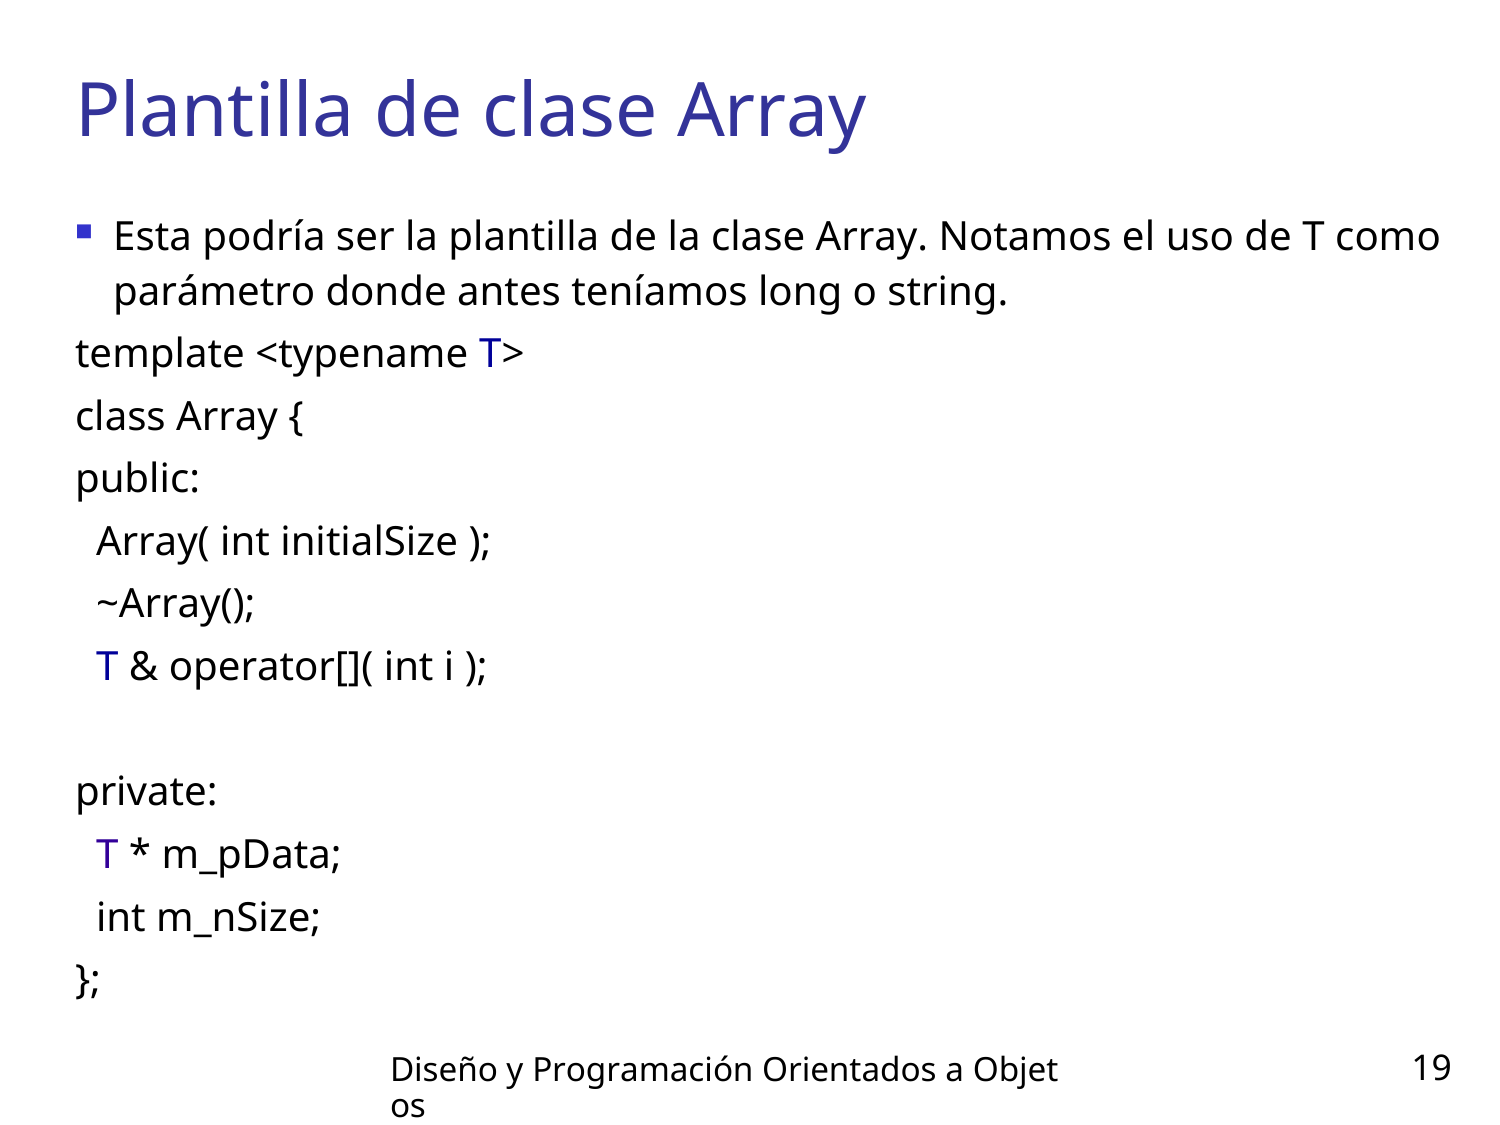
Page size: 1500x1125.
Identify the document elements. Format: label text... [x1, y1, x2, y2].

list Esta podría ser la plantilla de la clase Array. Notamos el uso de T como parámetro donde antes teníamos long o string. template <typename T> class Array { public: Array( int initialSize ); ~Array(); T & operator[]( int i ); private: T * m_pData; int m_nSize; }; [75, 207, 1462, 1013]
title Plantilla de clase Array [75, 25, 1466, 188]
